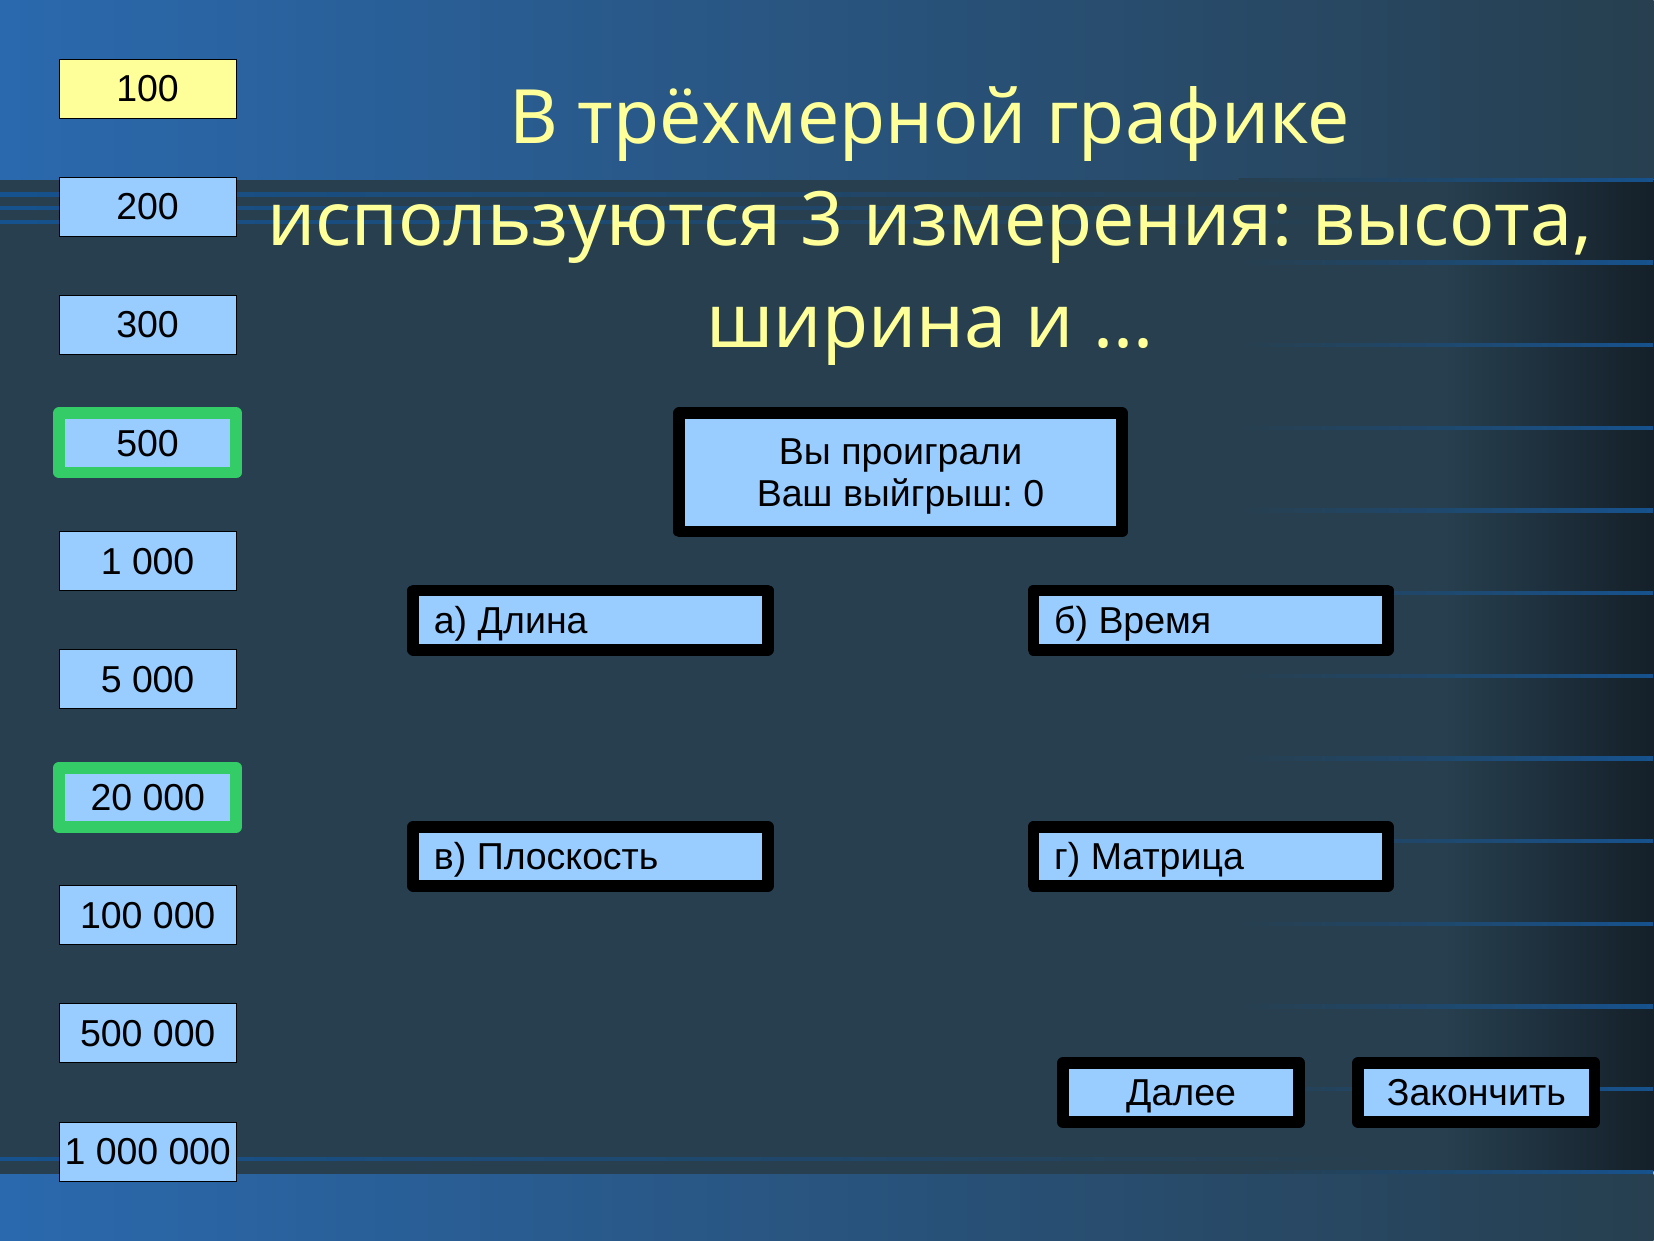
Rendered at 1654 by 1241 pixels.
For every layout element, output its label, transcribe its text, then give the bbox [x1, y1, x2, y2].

text_box 300 [59, 295, 237, 355]
text_box 500 [59, 413, 237, 473]
text_box Далее [1062, 1062, 1300, 1123]
text_box 5 000 [59, 649, 237, 709]
text_box 20 000 [59, 767, 237, 827]
text_box Закончить [1358, 1062, 1595, 1123]
text_box а) Длина [413, 590, 768, 650]
text_box В трёхмерной графике используются 3 измерения: высота, ширина и ... [236, 55, 1625, 384]
text_box 500 000 [59, 1003, 237, 1063]
text_box 200 [59, 177, 237, 237]
text_box 100 [59, 59, 237, 119]
text_box 1 000 [59, 531, 237, 591]
text_box 1 000 000 [59, 1122, 237, 1182]
text_box б) Время [1033, 590, 1388, 650]
text_box Вы проиграли Ваш выйгрыш: 0 [679, 413, 1123, 532]
text_box 100 000 [59, 885, 237, 945]
text_box в) Плоскость [413, 826, 768, 886]
text_box г) Матрица [1033, 826, 1388, 886]
